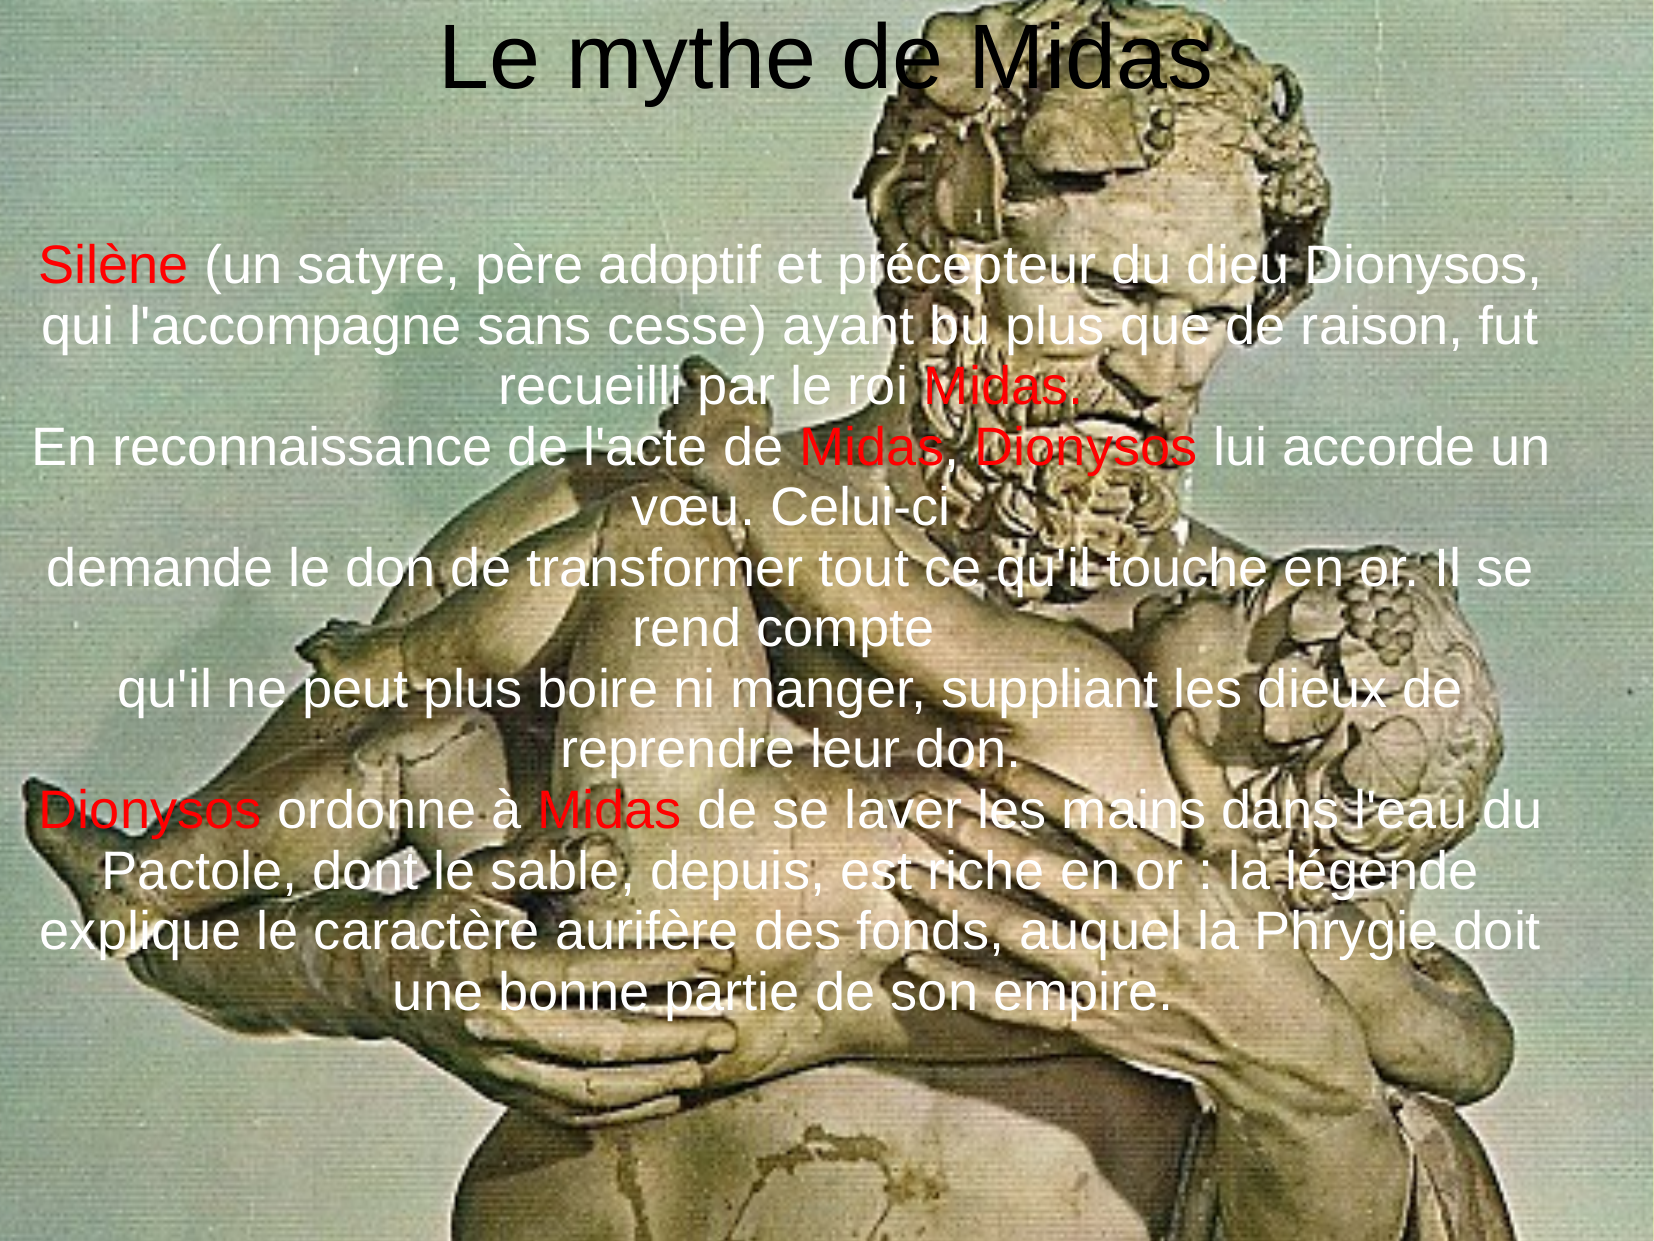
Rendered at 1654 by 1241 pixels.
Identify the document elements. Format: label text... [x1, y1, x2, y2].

text_box Silène (un satyre, père adoptif et précepteur du dieu Dionysos, qui l'accompagne sans cesse) ayant bu plus que de raison, fut recueilli par le roi Midas. En reconnaissance de l'acte de Midas, Dionysos lui accorde un vœu. Celui-ci demande le don de transformer tout ce qu'il touche en or. Il se rend compte qu'il ne peut plus boire ni manger, suppliant les dieux de reprendre leur don. Dionysos ordonne à Midas de se laver les mains dans l'eau du Pactole, dont le sable, depuis, est riche en or : la légende explique le caractère aurifère des fonds, auquel la Phrygie doit une bonne partie de son empire. [0, 106, 1595, 1229]
title Le mythe de Midas [82, 5, 1571, 106]
picture [0, 0, 1654, 1241]
